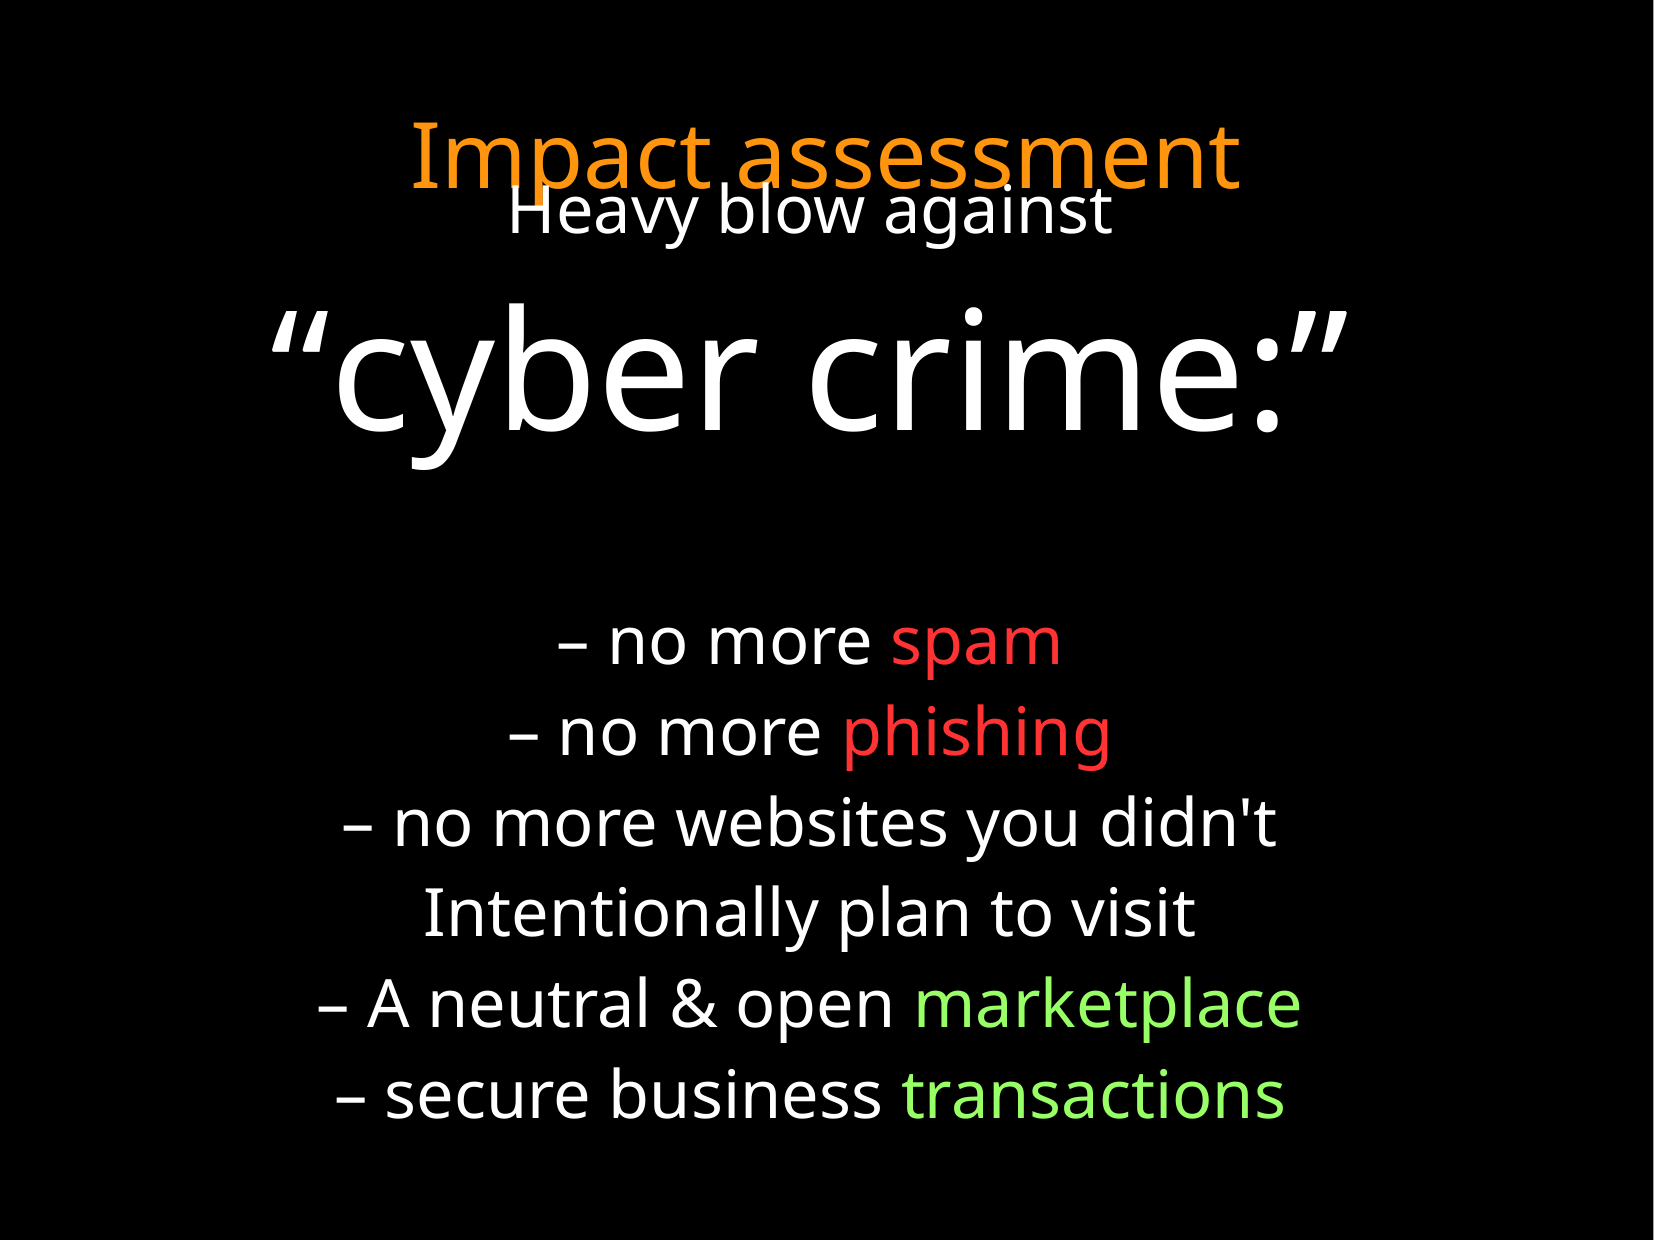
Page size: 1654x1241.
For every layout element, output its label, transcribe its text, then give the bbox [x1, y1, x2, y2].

subtitle Heavy blow against “cyber crime:” – no more spam – no more phishing – no more websites you didn't Intentionally plan to visit – A neutral & open marketplace – secure business transactions [82, 290, 1538, 1010]
title Impact assessment [82, 49, 1571, 257]
